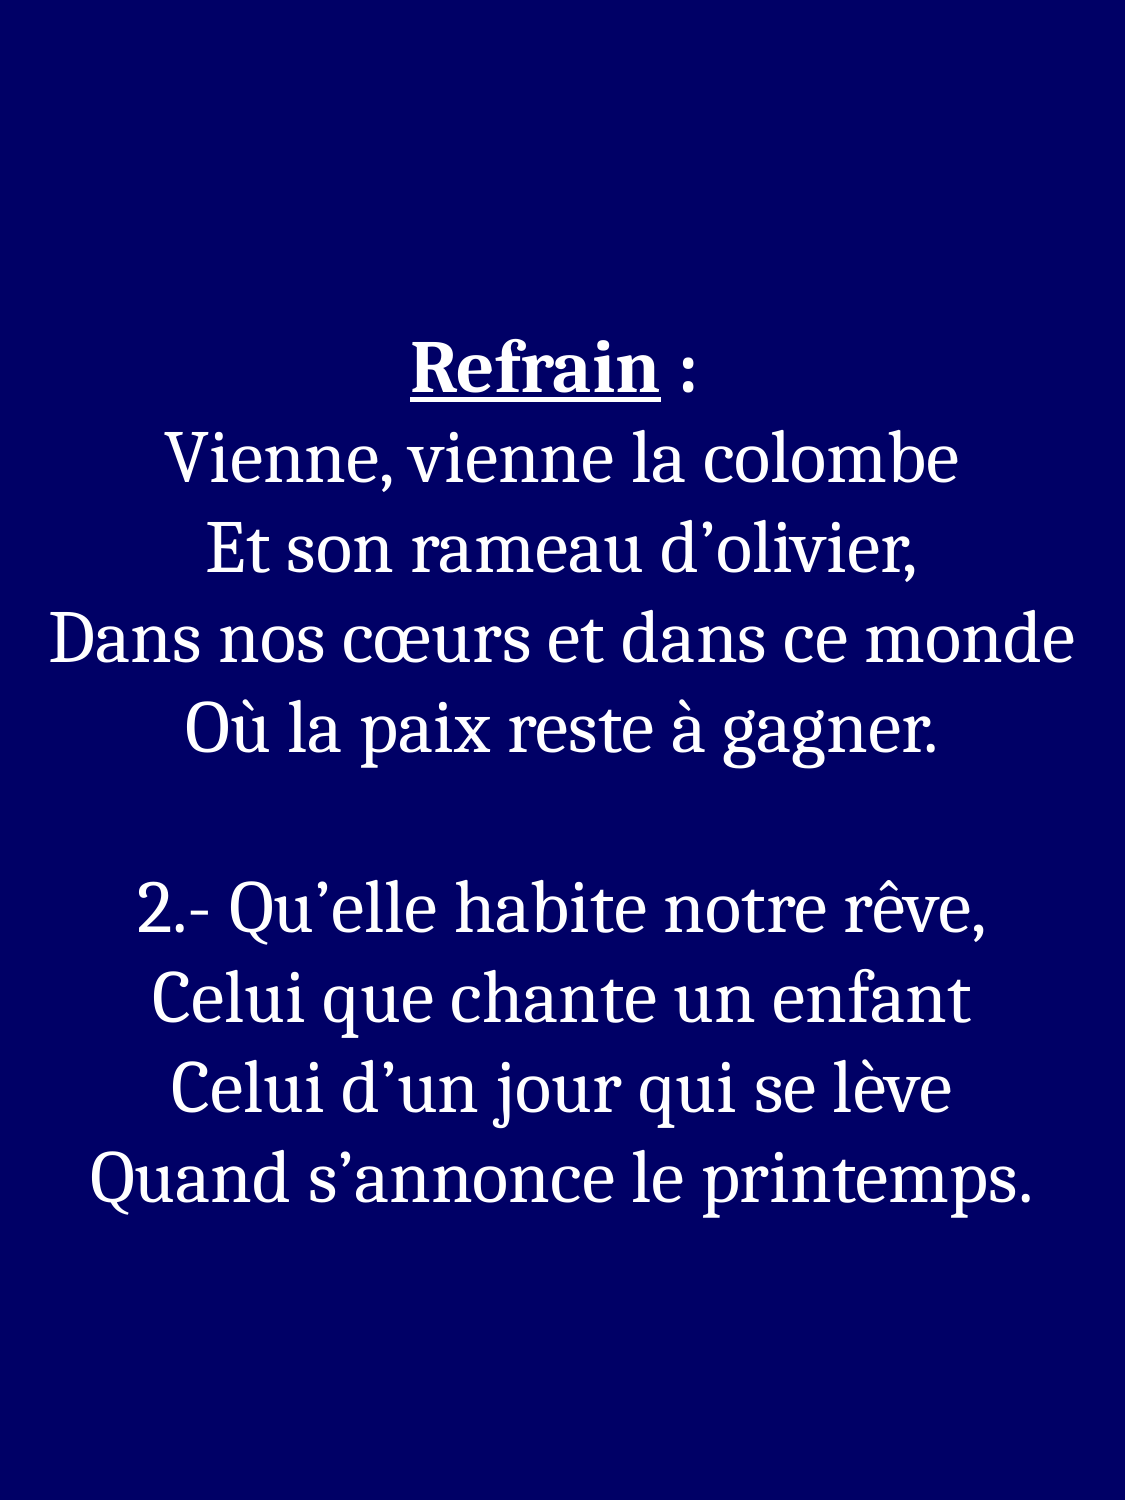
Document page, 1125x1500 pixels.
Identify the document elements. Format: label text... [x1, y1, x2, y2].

text_box Refrain : Vienne, vienne la colombe Et son rameau d’olivier, Dans nos cœurs et dans ce monde Où la paix reste à gagner. 2.- Qu’elle habite notre rêve, Celui que chante un enfant Celui d’un jour qui se lève Quand s’annonce le printemps. [0, 264, 1125, 1280]
